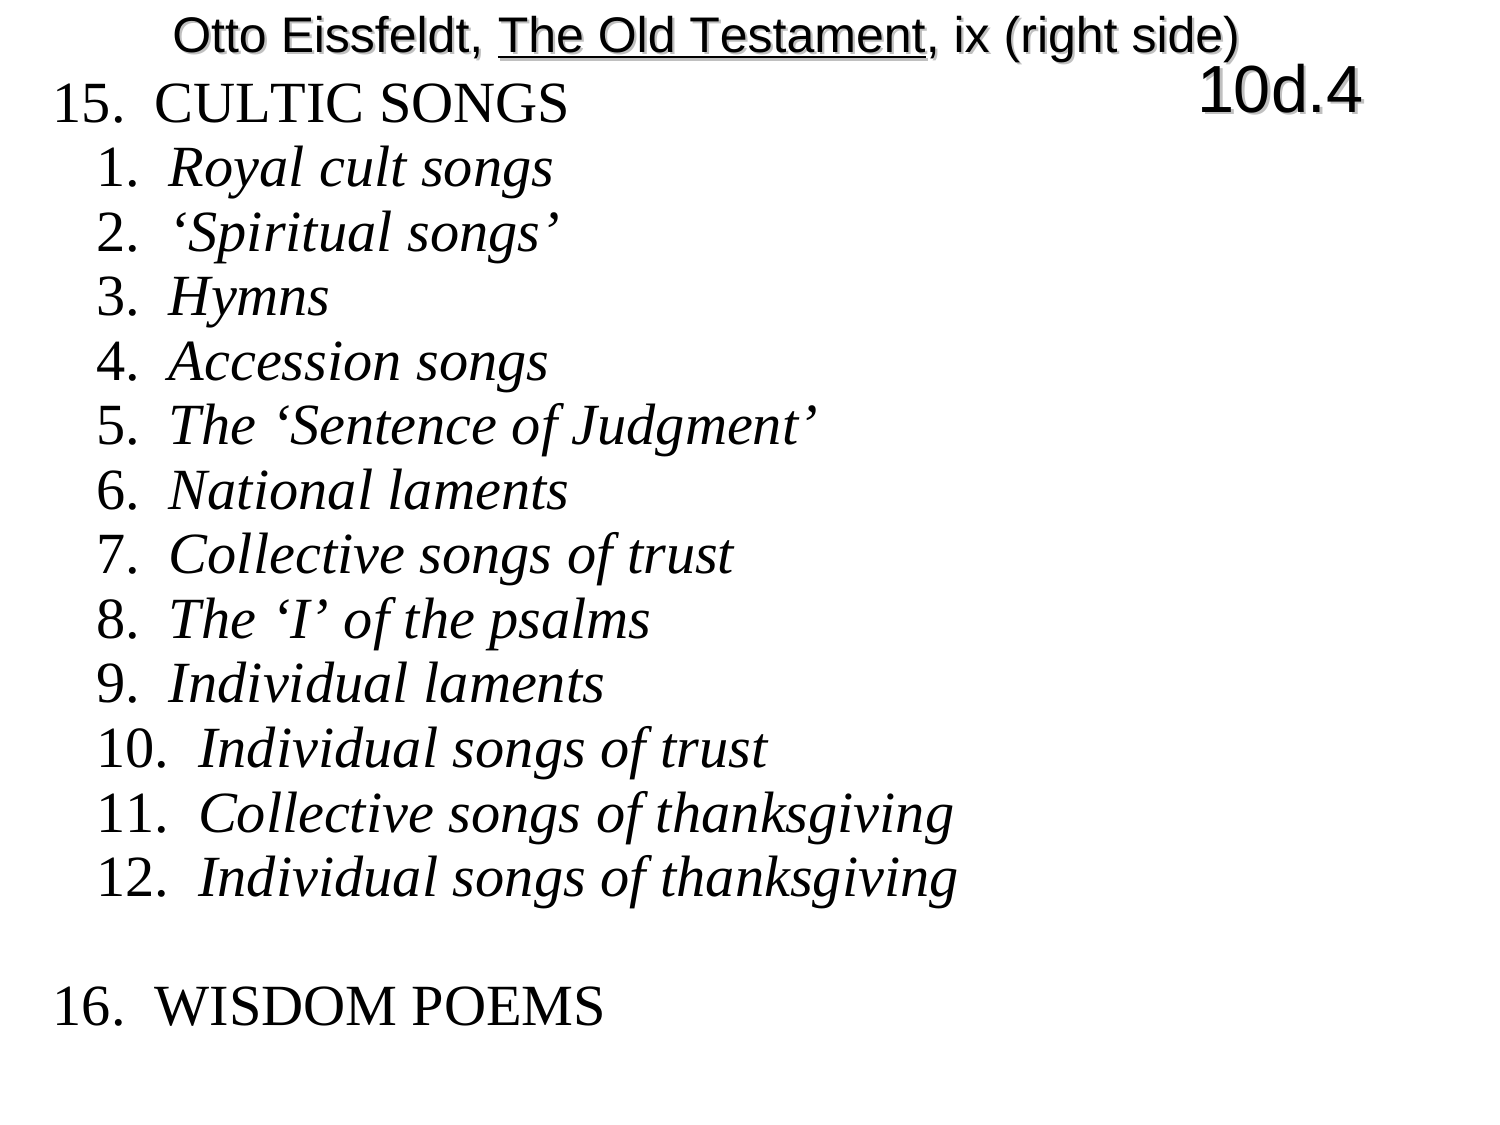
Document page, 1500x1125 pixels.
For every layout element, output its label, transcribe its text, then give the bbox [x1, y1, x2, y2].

text_box Otto Eissfeldt, The Old Testament, ix (right side) [112, 0, 1300, 71]
text_box 15. CULTIC SONGS 1. Royal cult songs 2. ‘Spiritual songs’ 3. Hymns 4. Accession songs 5. The ‘Sentence of Judgment’ 6. National laments 7. Collective songs of trust 8. The ‘I’ of the psalms 9. Individual laments 10. Individual songs of trust 11. Collective songs of thanksgiving 12. Individual songs of thanksgiving 16. WISDOM POEMS [37, 62, 1463, 1046]
text_box 10d.4 [1182, 43, 1445, 135]
